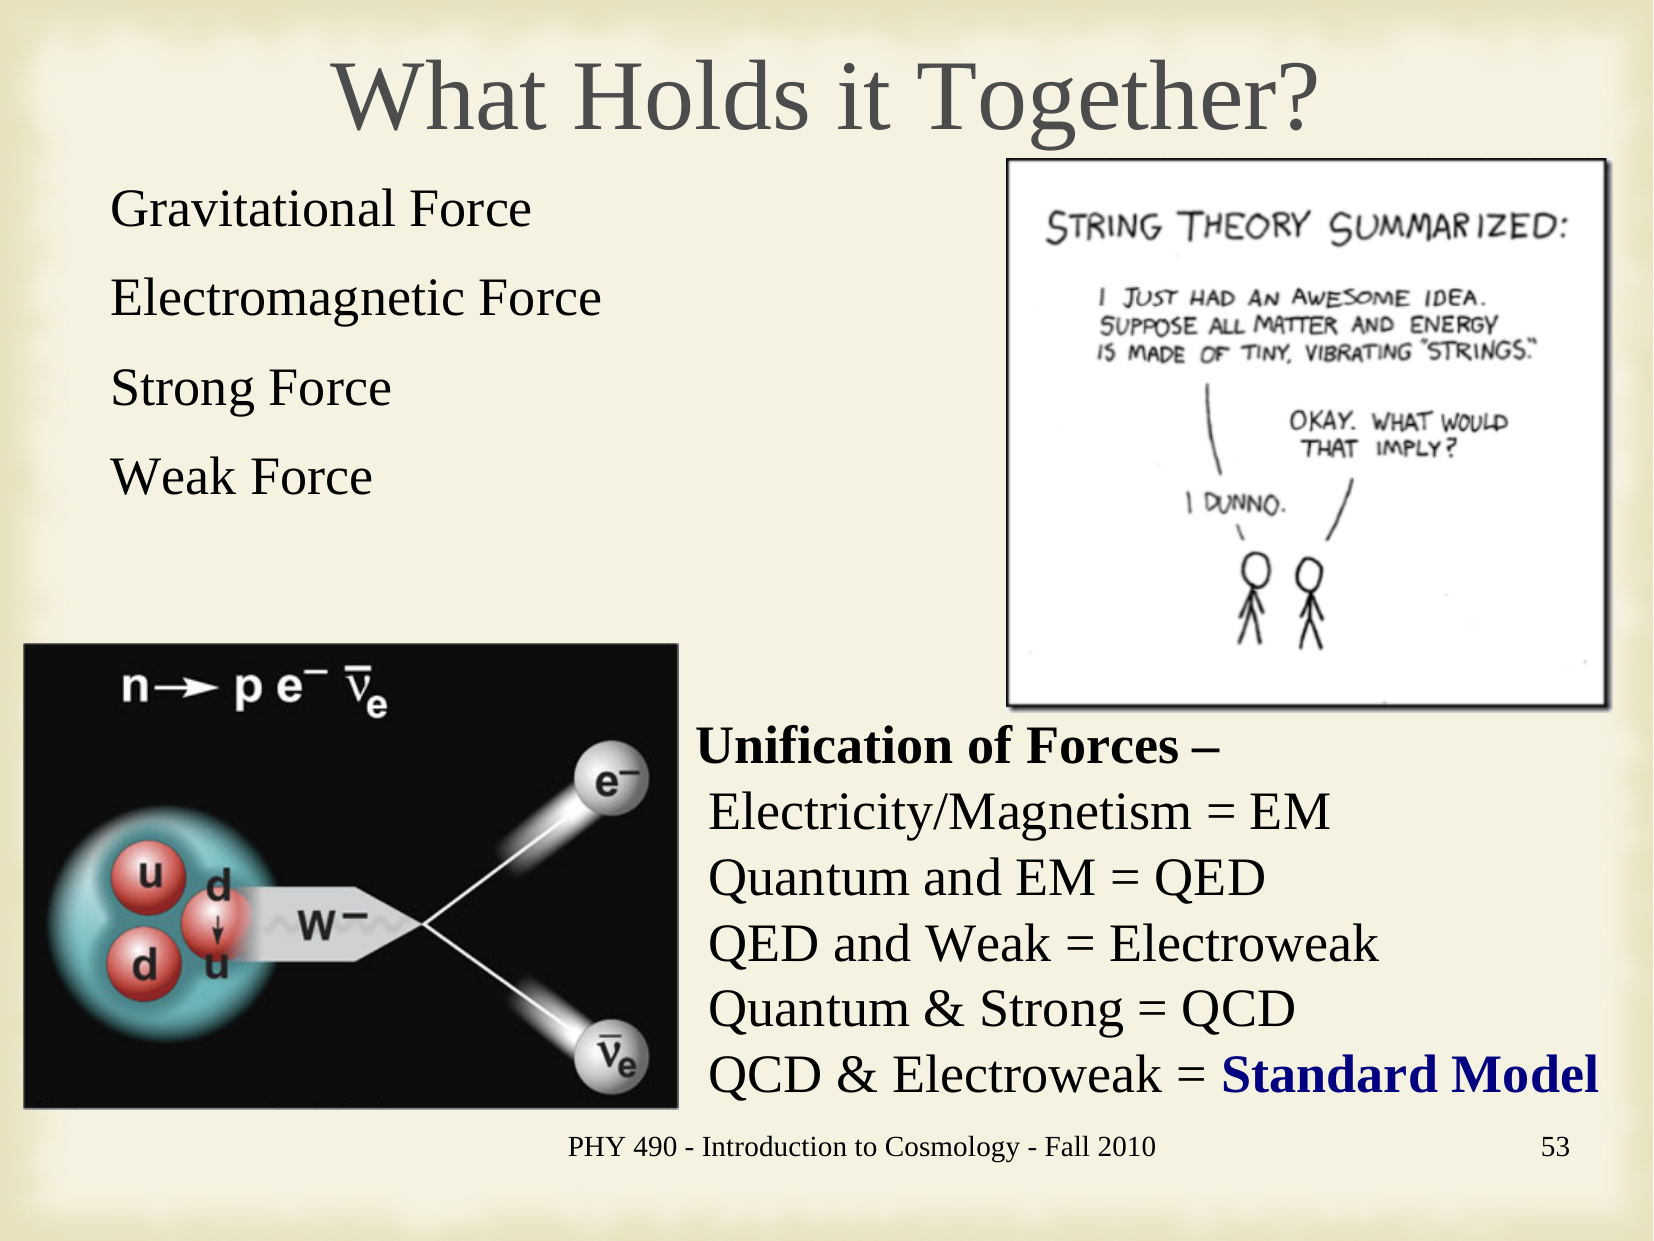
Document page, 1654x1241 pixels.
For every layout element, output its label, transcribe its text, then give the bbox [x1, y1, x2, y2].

title What Holds it Together? [82, 0, 1571, 193]
picture [0, 0, 1653, 1241]
list Gravitational Force Electromagnetic Force Strong Force Weak Force Unification of Forces – Electricity/Magnetism = EM Quantum and EM = QED QED and Weak = Electroweak Quantum & Strong = QCD QCD & Electroweak = Standard Model [92, 177, 1636, 1119]
